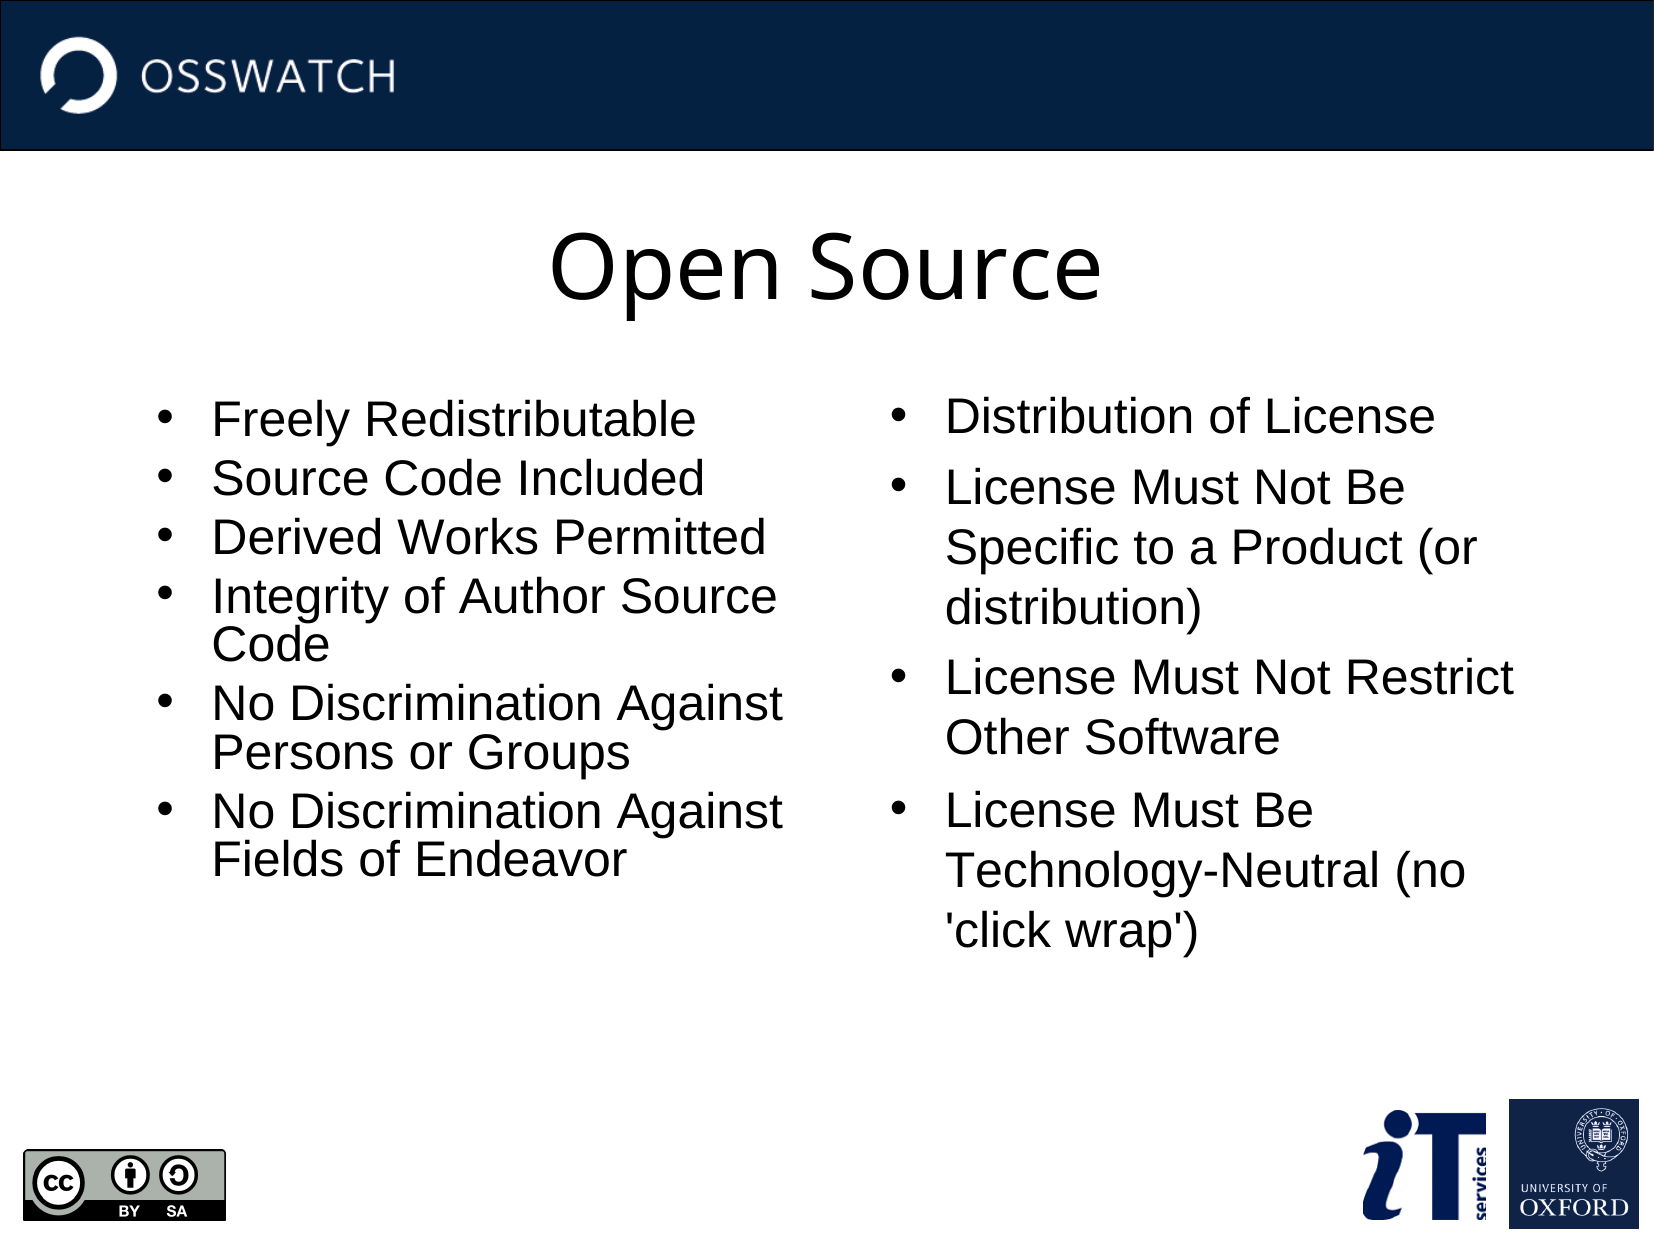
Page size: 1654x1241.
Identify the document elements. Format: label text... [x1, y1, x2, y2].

text_box Distribution of License License Must Not Be Specific to a Product (or distribution) License Must Not Restrict Other Software License Must Be Technology-Neutral (no 'click wrap') [874, 376, 1583, 1052]
picture [1509, 1099, 1639, 1229]
text_box Freely Redistributable Source Code Included Derived Works Permitted Integrity of Author Source Code No Discrimination Against Persons or Groups No Discrimination Against Fields of Endeavor [141, 389, 850, 1065]
picture [12, 12, 426, 141]
title Open Source [82, 169, 1570, 376]
picture [23, 1149, 226, 1221]
picture [1363, 1110, 1486, 1220]
